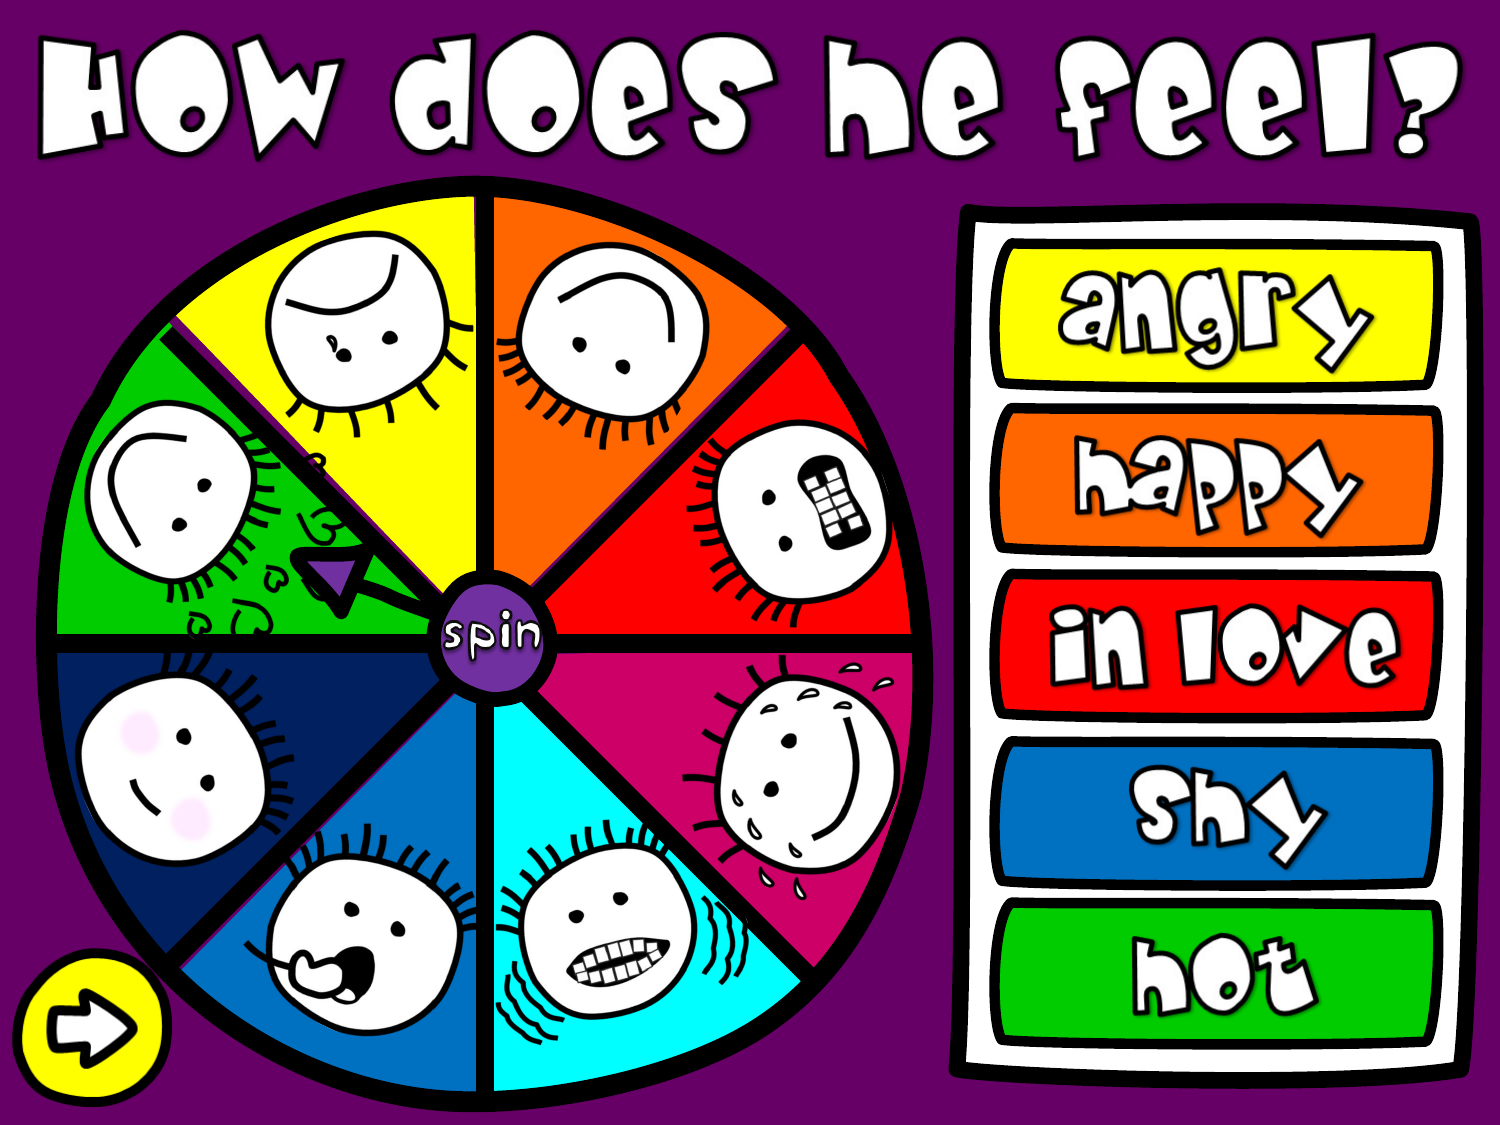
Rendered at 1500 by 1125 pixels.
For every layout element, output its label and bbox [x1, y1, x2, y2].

text_box [690, 332, 838, 443]
picture [1106, 745, 1339, 882]
text_box [492, 198, 567, 345]
text_box [77, 324, 234, 477]
text_box [848, 799, 898, 918]
picture [12, 948, 172, 1108]
picture [429, 597, 557, 669]
text_box [536, 464, 727, 640]
picture [1042, 249, 1390, 382]
text_box [493, 933, 800, 1090]
text_box [241, 197, 474, 324]
text_box [71, 774, 294, 963]
text_box [46, 550, 187, 695]
text_box [262, 647, 730, 869]
text_box [321, 392, 640, 597]
picture [10, 20, 1476, 1069]
picture [1113, 915, 1333, 1033]
text_box [178, 271, 290, 431]
picture [1064, 409, 1368, 552]
text_box [730, 873, 847, 978]
picture [1027, 585, 1418, 703]
text_box [956, 211, 1476, 1081]
text_box [787, 593, 915, 684]
text_box [654, 293, 786, 458]
text_box [183, 887, 489, 1101]
text_box [296, 539, 430, 641]
